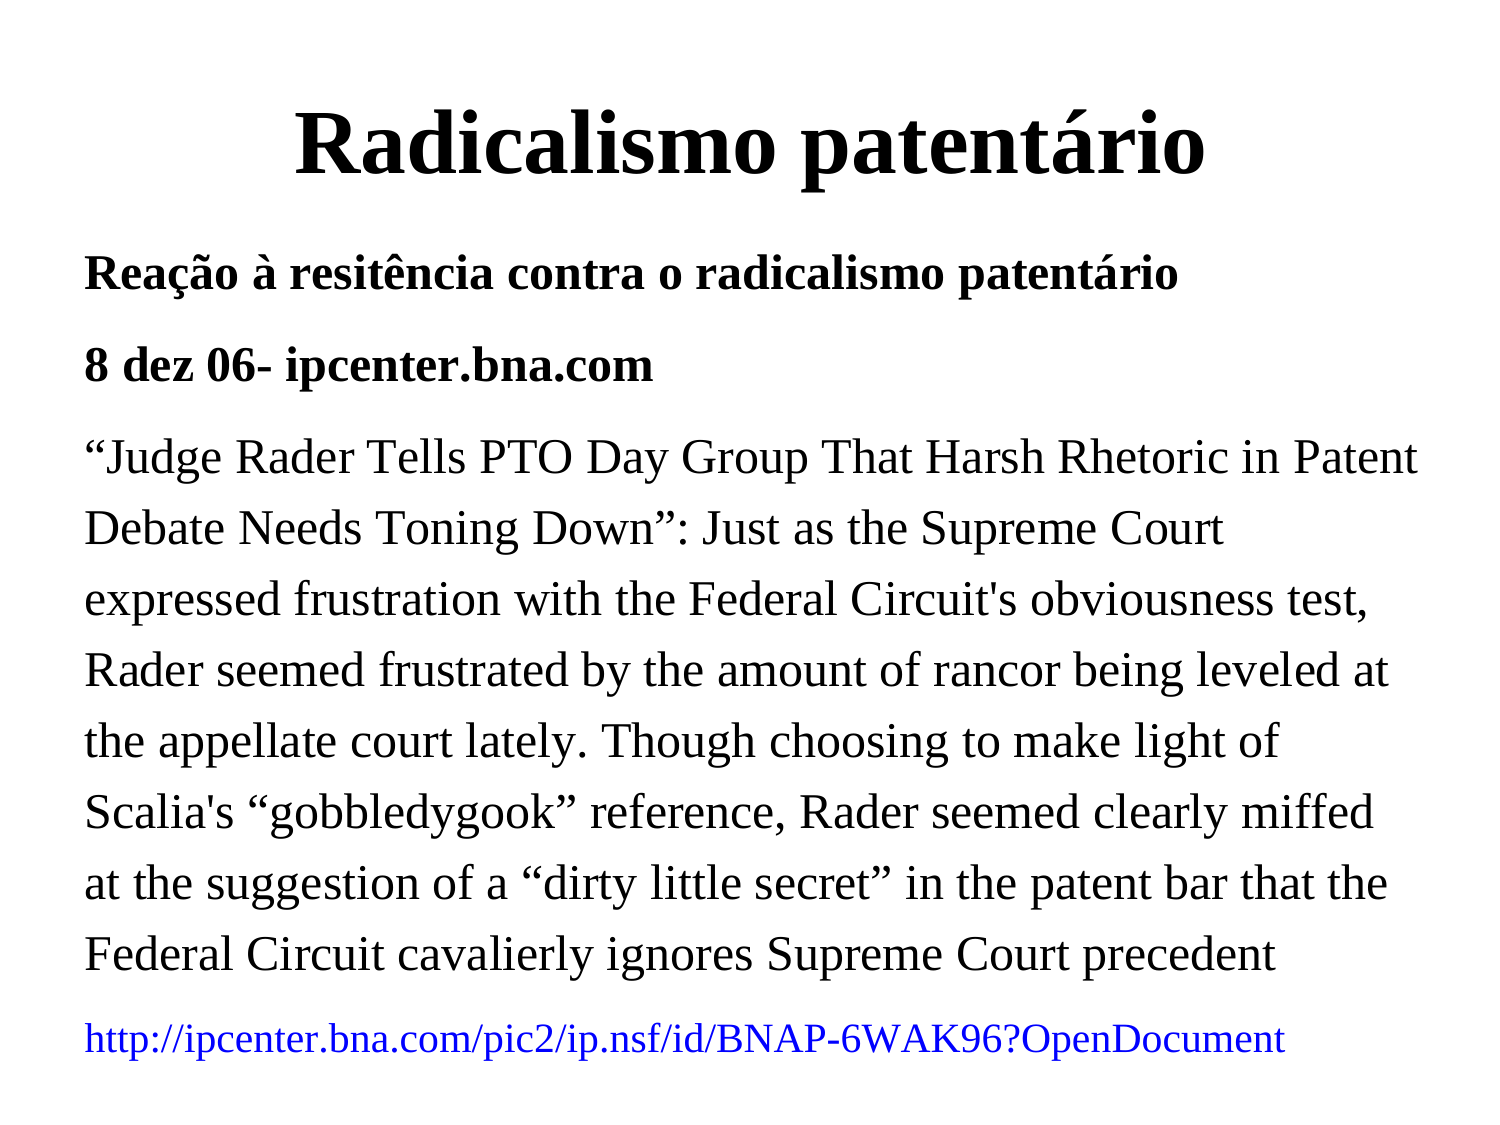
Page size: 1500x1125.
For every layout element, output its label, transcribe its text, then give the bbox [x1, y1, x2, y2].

text_box Reação à resitência contra o radicalismo patentário 8 dez 06- ipcenter.bna.com “Judge Rader Tells PTO Day Group That Harsh Rhetoric in Patent Debate Needs Toning Down”: Just as the Supreme Court expressed frustration with the Federal Circuit's obviousness test, Rader seemed frustrated by the amount of rancor being leveled at the appellate court lately. Though choosing to make light of Scalia's “gobbledygook” reference, Rader seemed clearly miffed at the suggestion of a “dirty little secret” in the patent bar that the Federal Circuit cavalierly ignores Supreme Court precedent http://ipcenter.bna.com/pic2/ip.nsf/id/BNAP-6WAK96?OpenDocument [84, 229, 1421, 1044]
title Radicalismo patentário [87, 62, 1416, 223]
